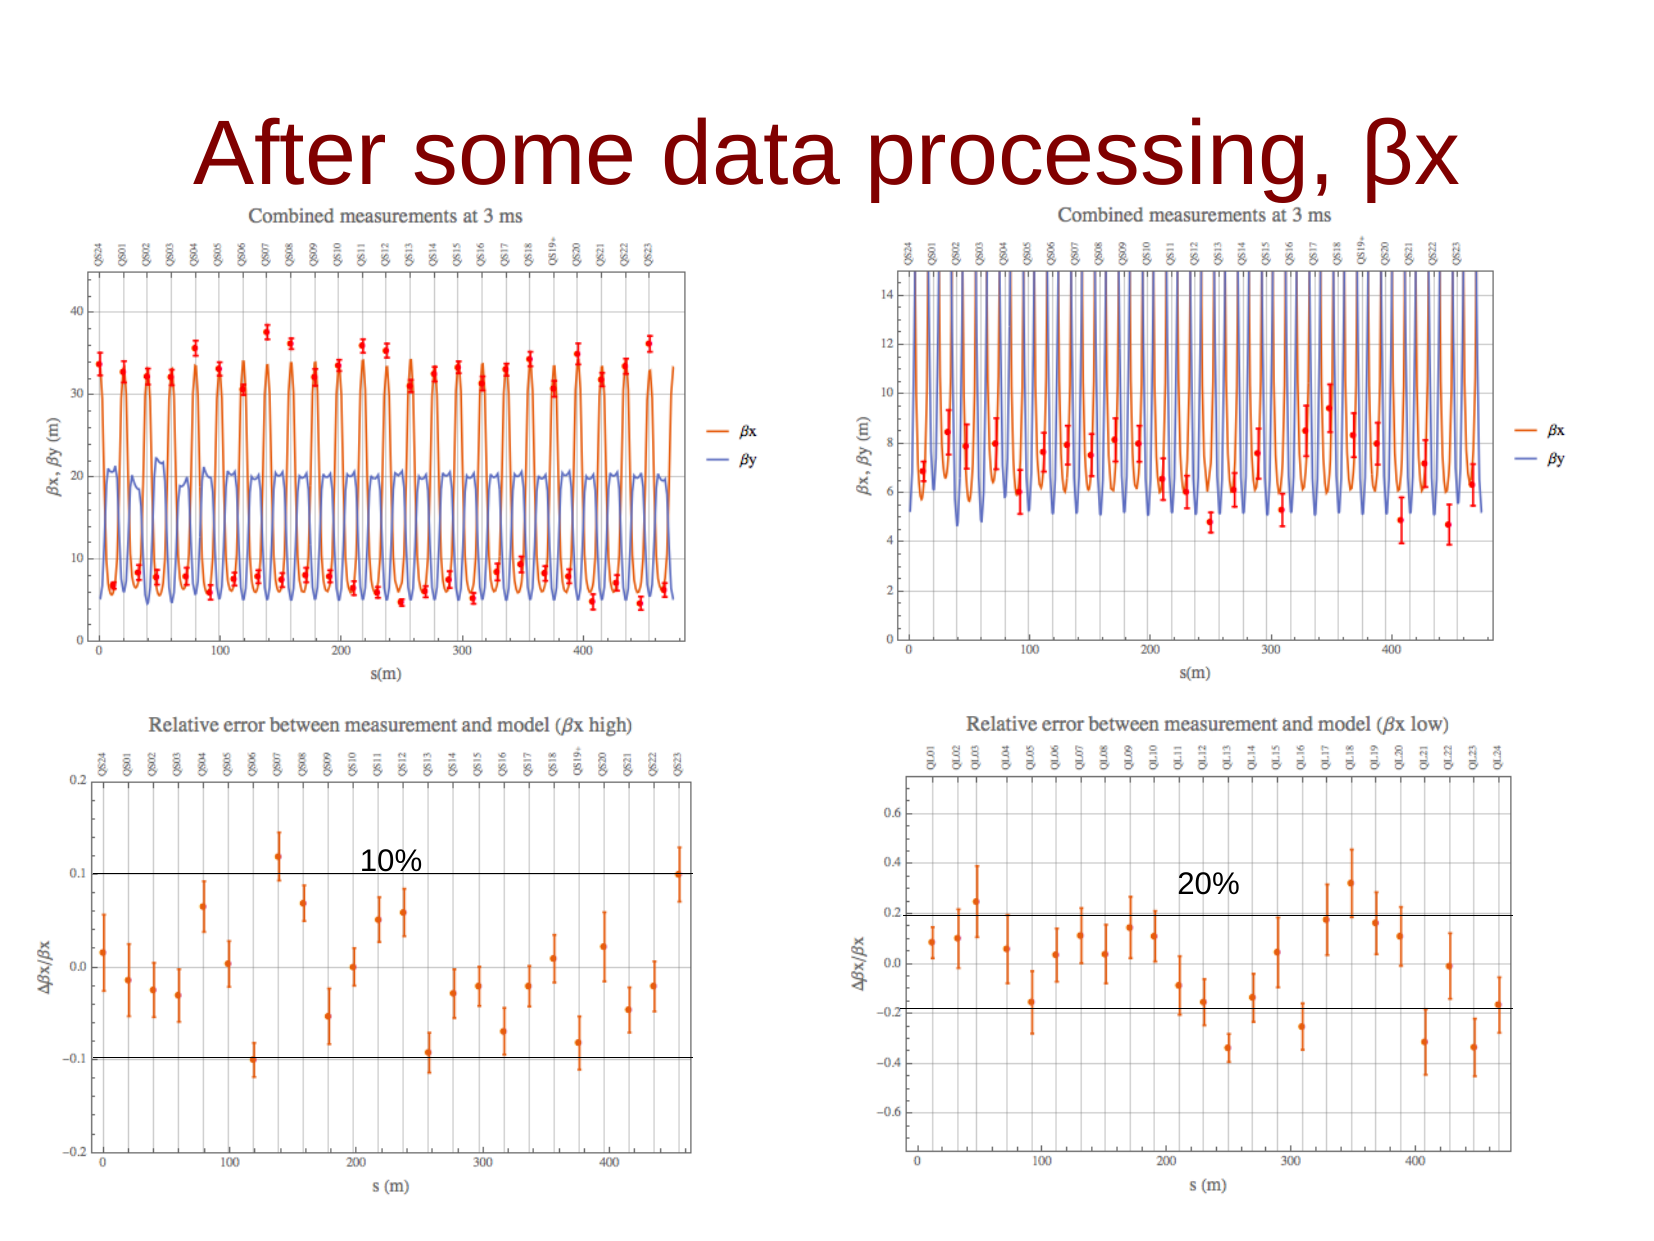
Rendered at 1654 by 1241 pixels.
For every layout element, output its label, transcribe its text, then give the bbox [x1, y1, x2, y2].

picture [850, 715, 1513, 1196]
picture [855, 205, 1572, 686]
title After some data processing, βx [82, 49, 1571, 257]
text_box 10% [345, 836, 469, 886]
picture [36, 716, 693, 1197]
text_box 20% [1162, 858, 1287, 909]
picture [45, 206, 764, 687]
